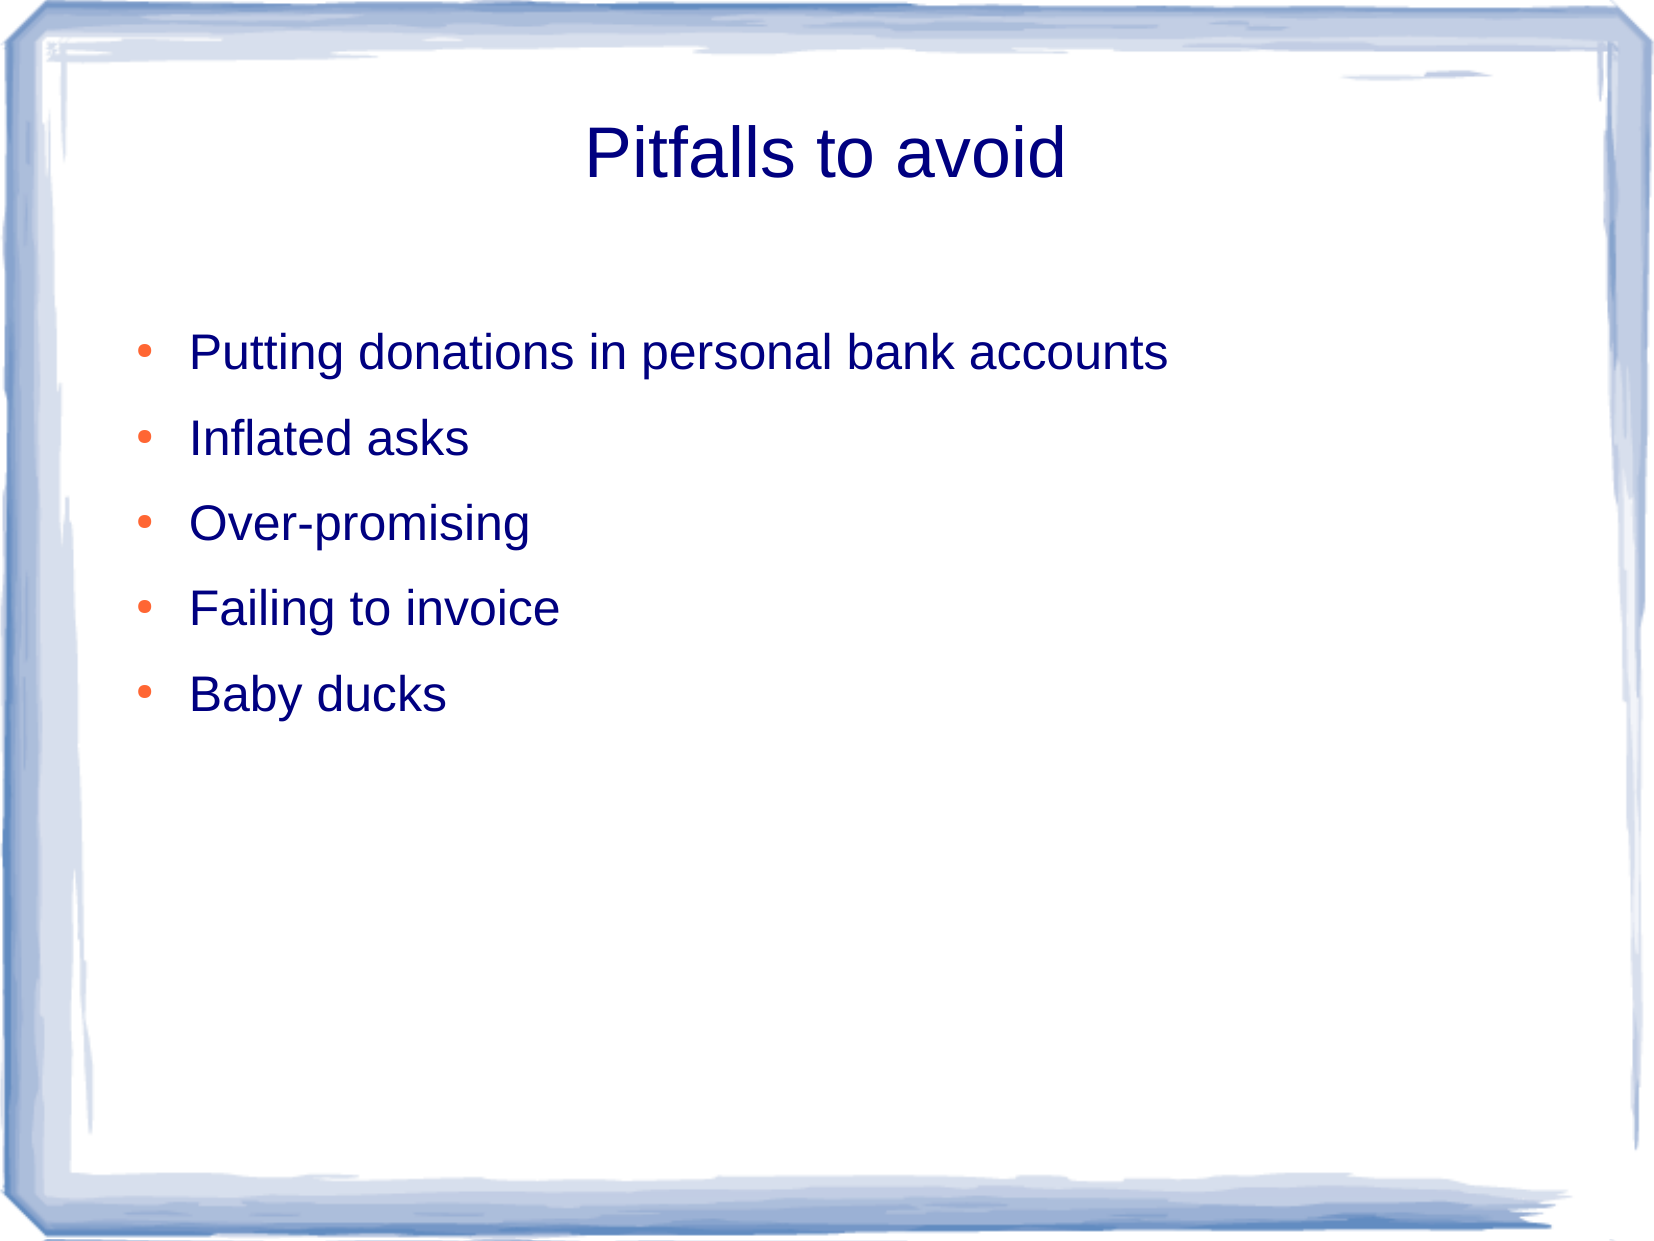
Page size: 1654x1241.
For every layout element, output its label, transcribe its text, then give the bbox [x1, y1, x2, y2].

list Putting donations in personal bank accounts Inflated asks Over-promising Failing to invoice Baby ducks [118, 324, 1571, 1004]
picture [0, 0, 1654, 1241]
title Pitfalls to avoid [82, 49, 1571, 257]
